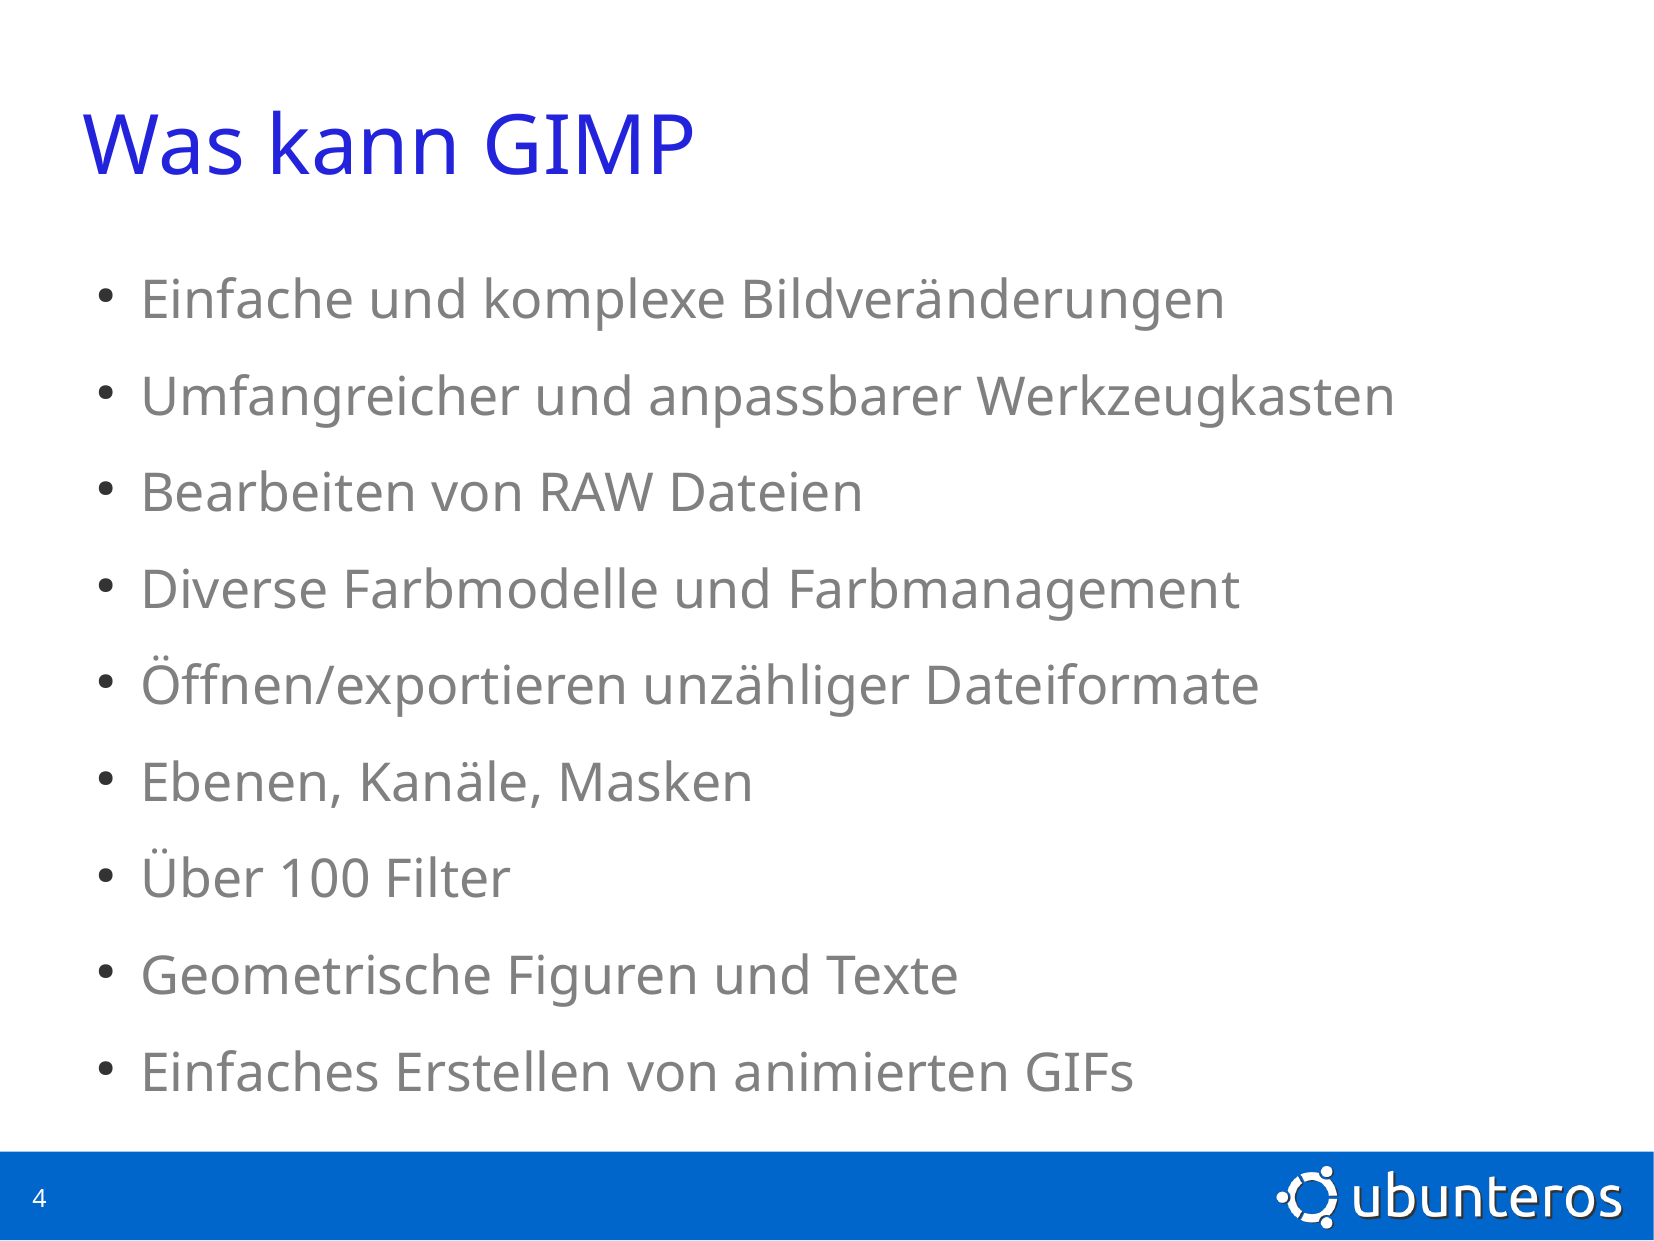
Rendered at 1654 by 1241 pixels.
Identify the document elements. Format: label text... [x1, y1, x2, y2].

picture [1269, 1157, 1635, 1235]
title Was kann GIMP [82, 37, 1571, 245]
list Einfache und komplexe Bildveränderungen Umfangreicher und anpassbarer Werkzeugkasten Bearbeiten von RAW Dateien Diverse Farbmodelle und Farbmanagement Öffnen/exportieren unzähliger Dateiformate Ebenen, Kanäle, Masken Über 100 Filter Geometrische Figuren und Texte Einfaches Erstellen von animierten GIFs [87, 224, 1579, 1111]
